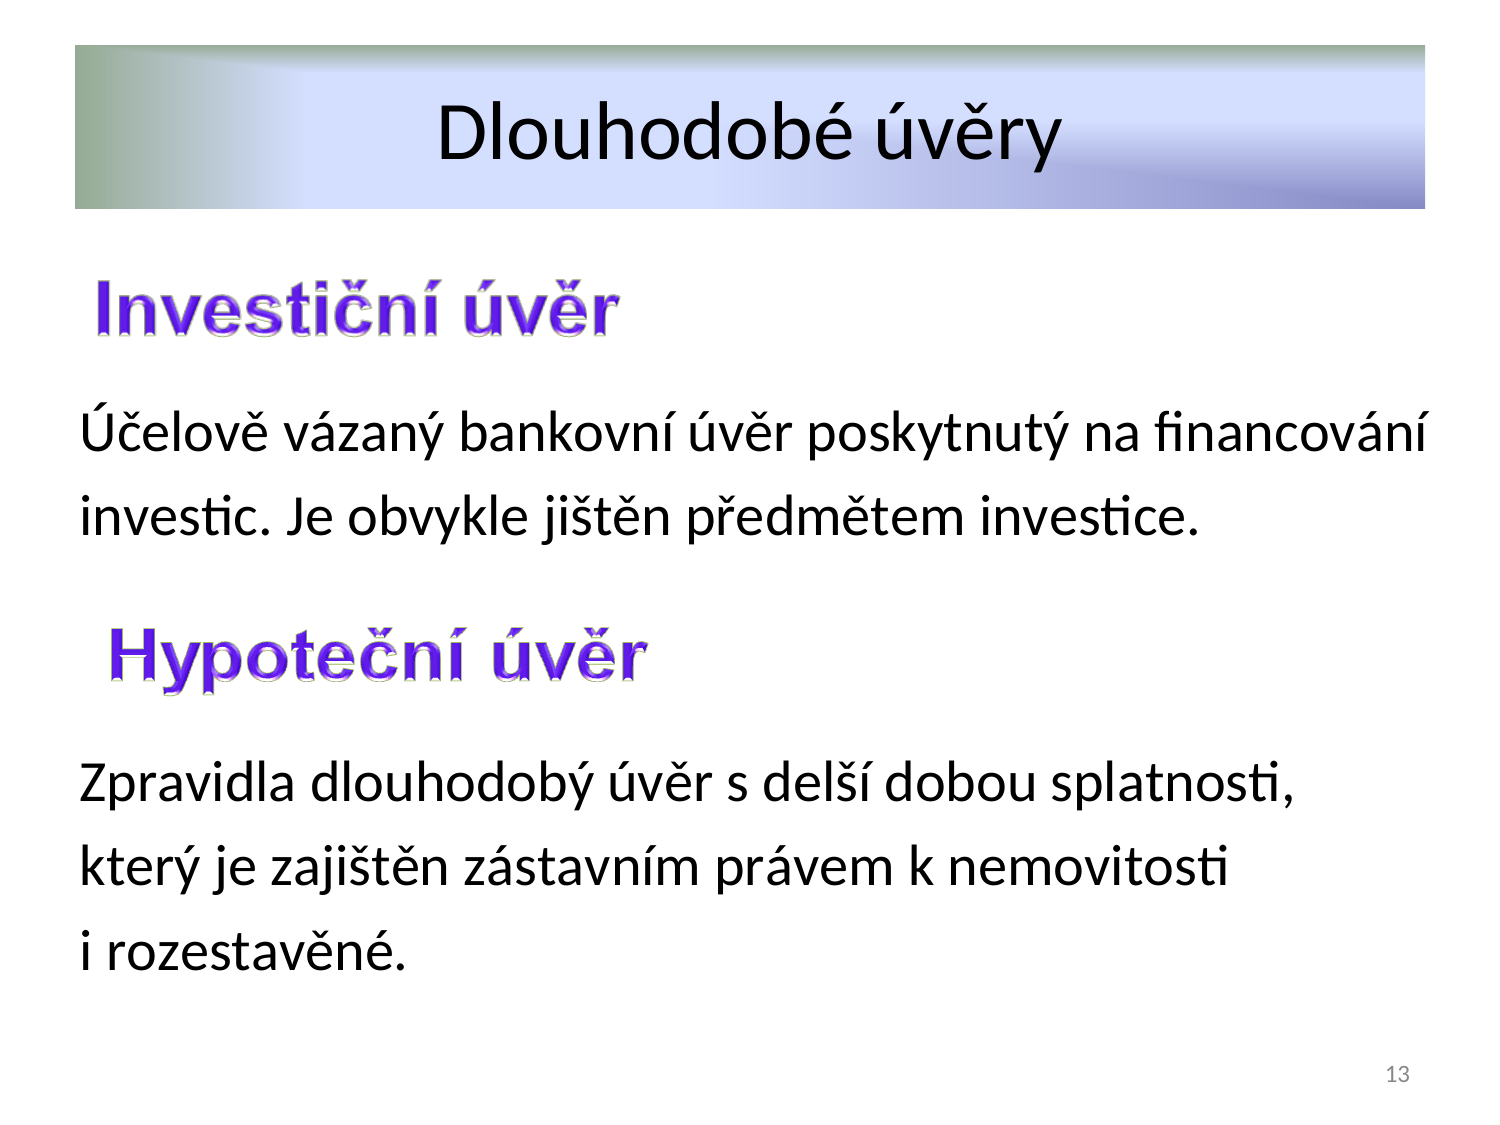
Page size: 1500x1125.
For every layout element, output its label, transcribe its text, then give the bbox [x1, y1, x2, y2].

picture [59, 586, 695, 705]
title Dlouhodobé úvěry [75, 45, 1426, 209]
text_box <číslo> [1074, 1042, 1426, 1103]
list Účelově vázaný bankovní úvěr poskytnutý na financování investic. Je obvykle jištěn předmětem investice. Zpravidla dlouhodobý úvěr s delší dobou splatnosti, který je zajištěn zástavním právem k nemovitosti i rozestavěné. [64, 290, 1449, 1075]
picture [46, 237, 666, 363]
